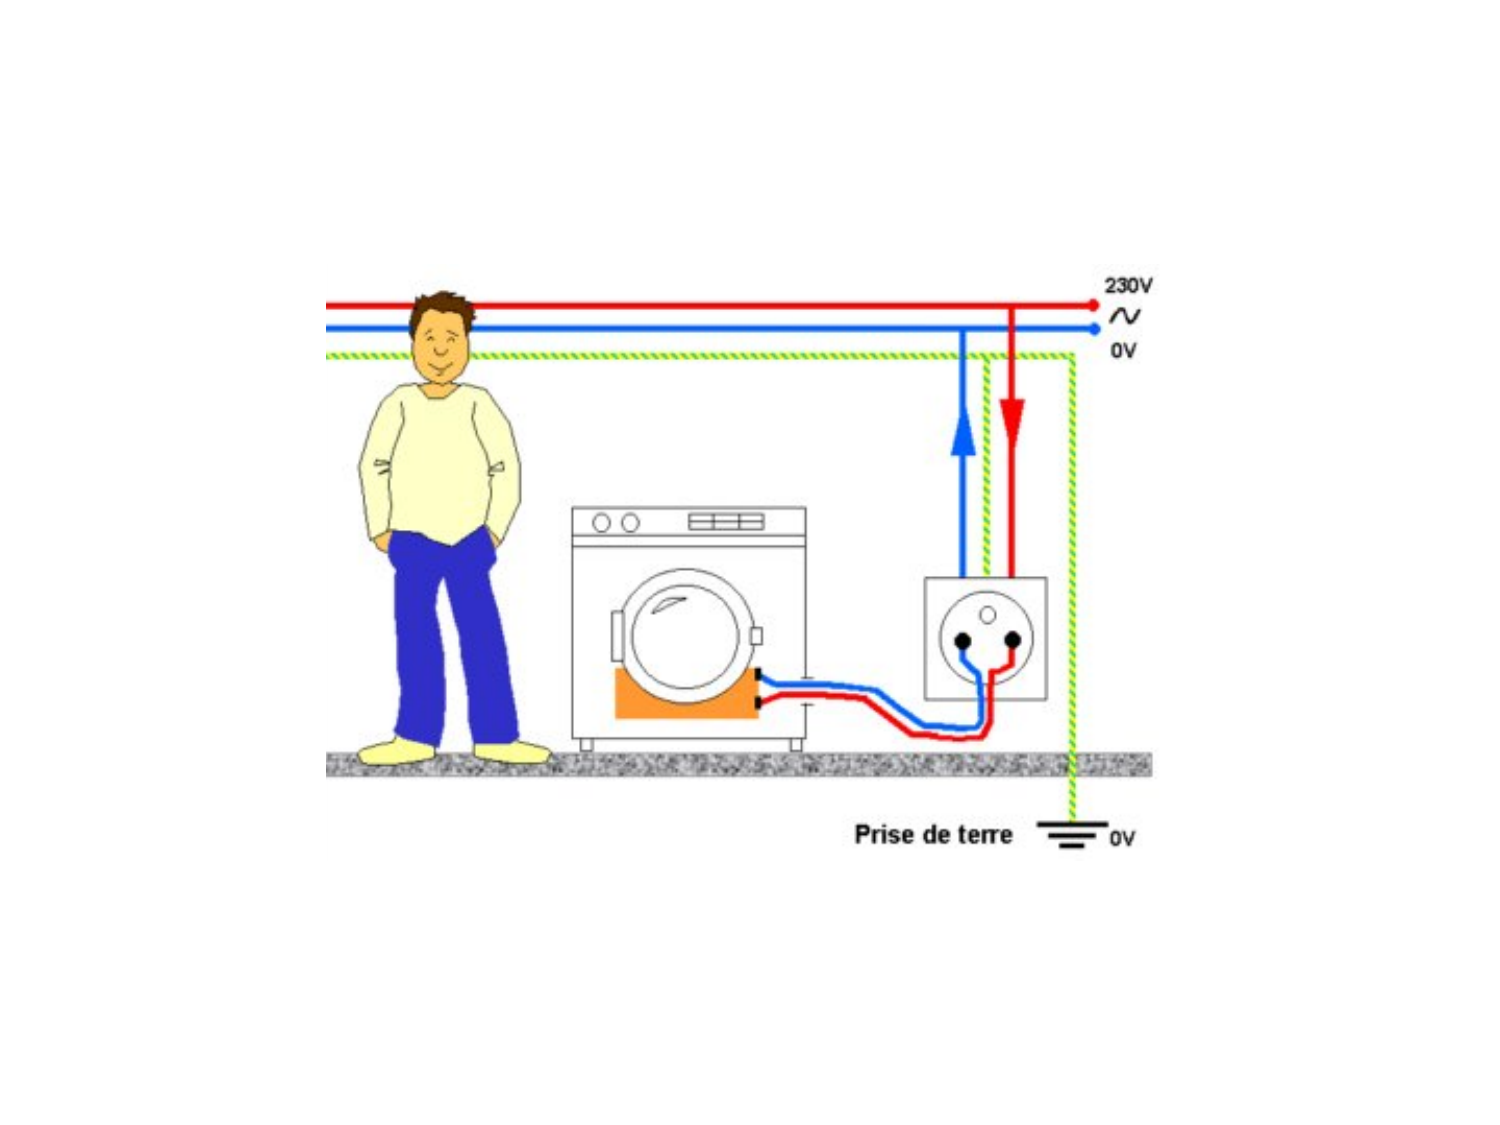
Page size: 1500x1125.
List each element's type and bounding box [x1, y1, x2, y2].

picture [326, 264, 1174, 861]
